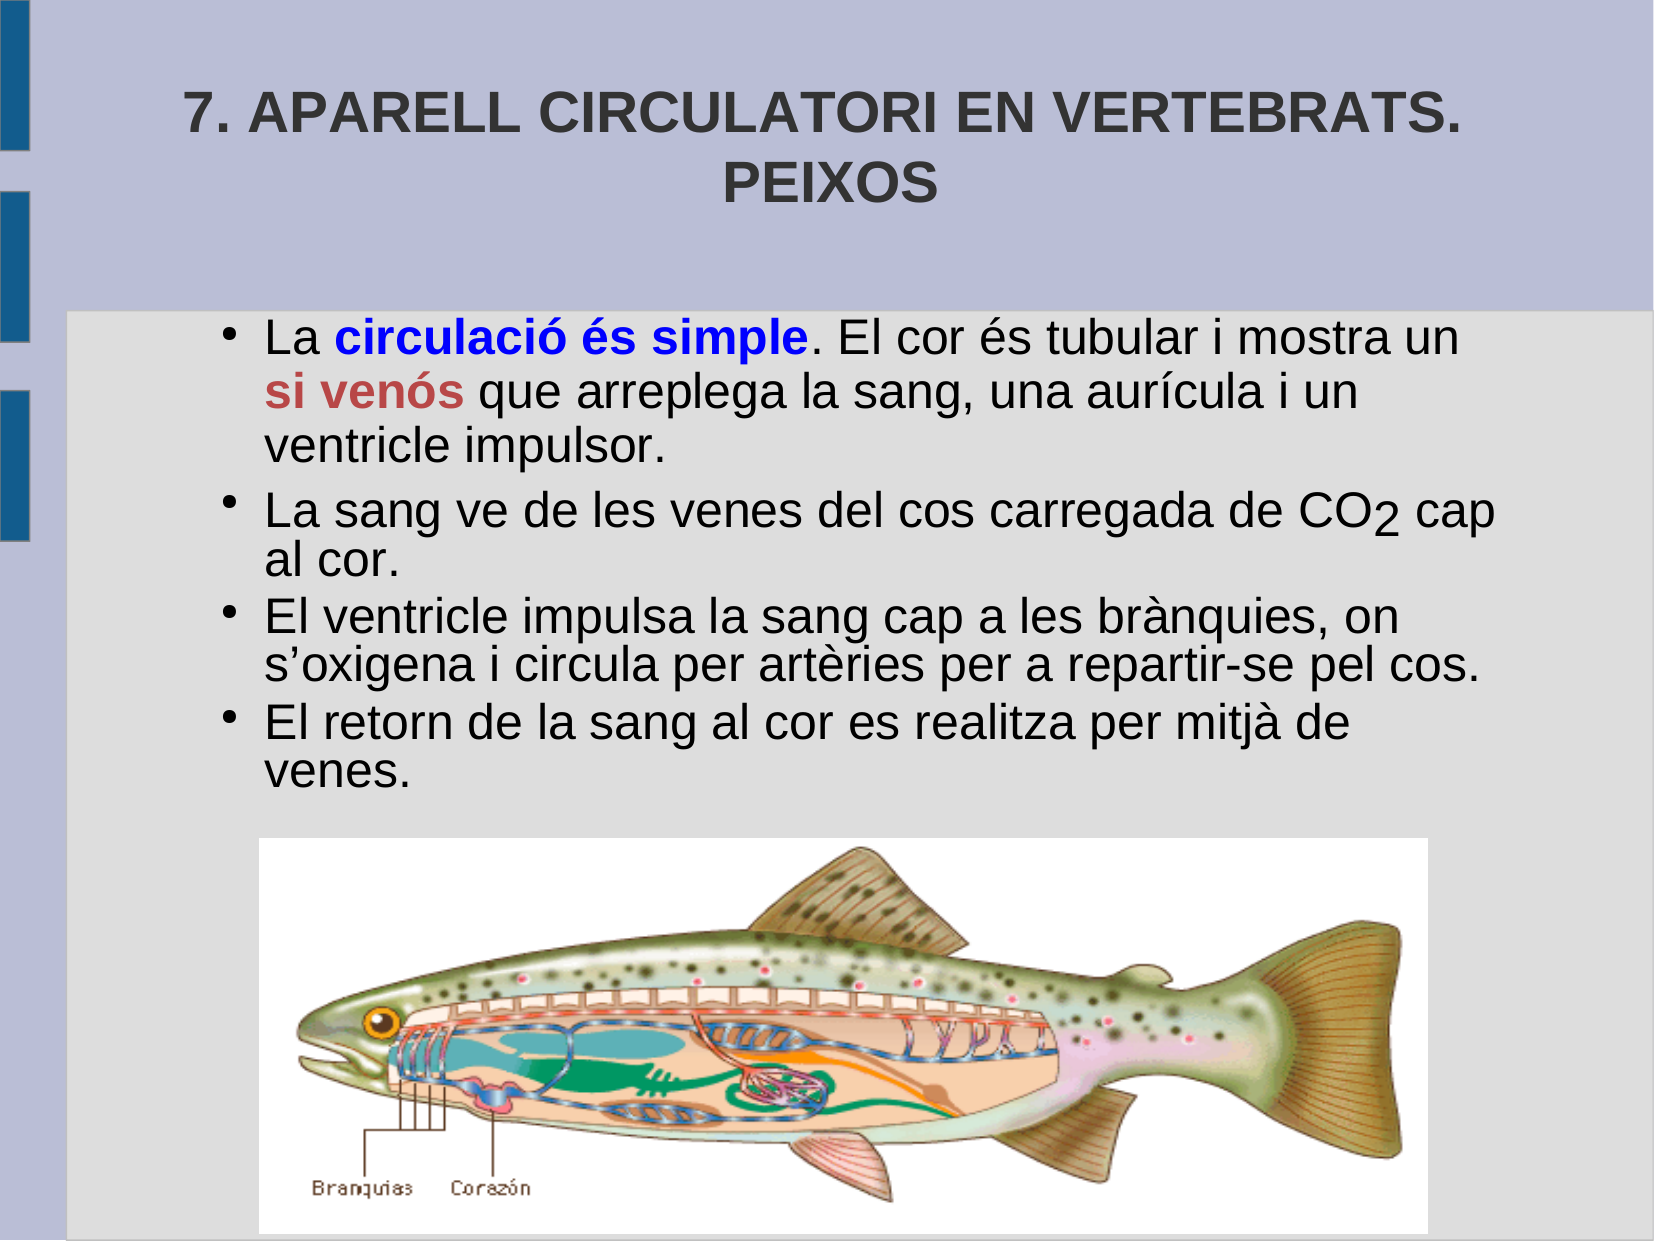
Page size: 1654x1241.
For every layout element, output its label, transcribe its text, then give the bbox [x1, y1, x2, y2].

text_box La circulació és simple. El cor és tubular i mostra un si venós que arreplega la sang, una aurícula i un ventricle impulsor. La sang ve de les venes del cos carregada de CO2 cap al cor. El ventricle impulsa la sang cap a les brànquies, on s’oxigena i circula per artèries per a repartir-se pel cos. El retorn de la sang al cor es realitza per mitjà de venes. [176, 304, 1512, 697]
picture [259, 838, 1428, 1234]
text_box 7. APARELL CIRCULATORI EN VERTEBRATS. PEIXOS [39, 36, 1607, 253]
